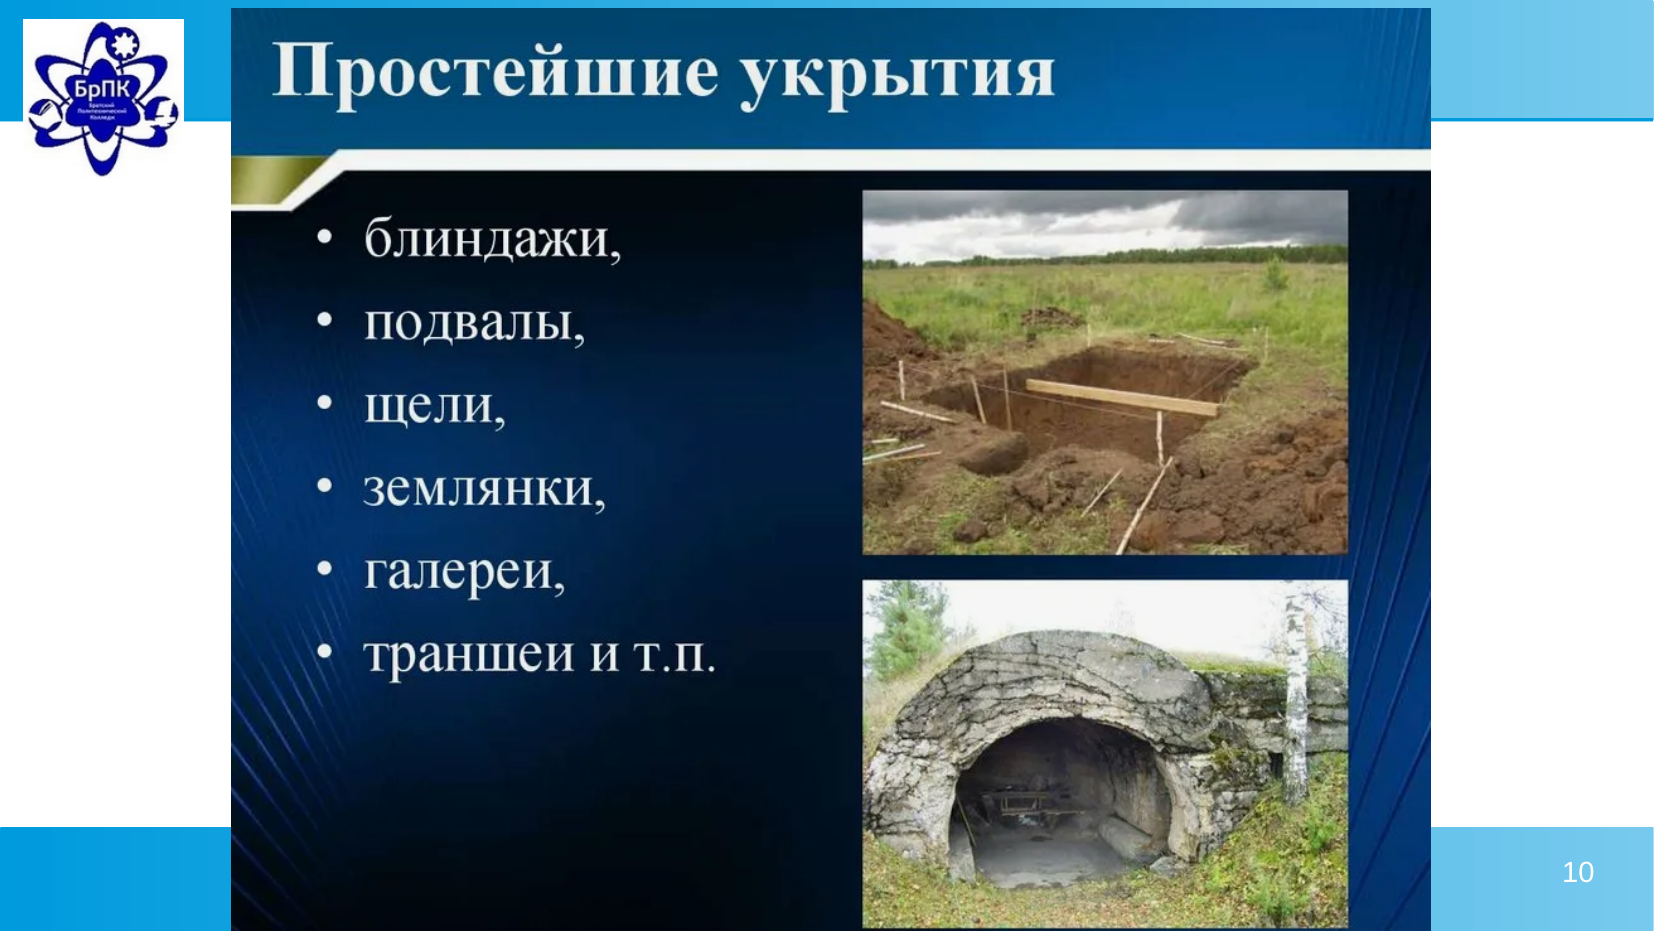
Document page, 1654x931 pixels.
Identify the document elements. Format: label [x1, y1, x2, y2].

picture [231, 8, 1431, 931]
picture [23, 20, 184, 179]
